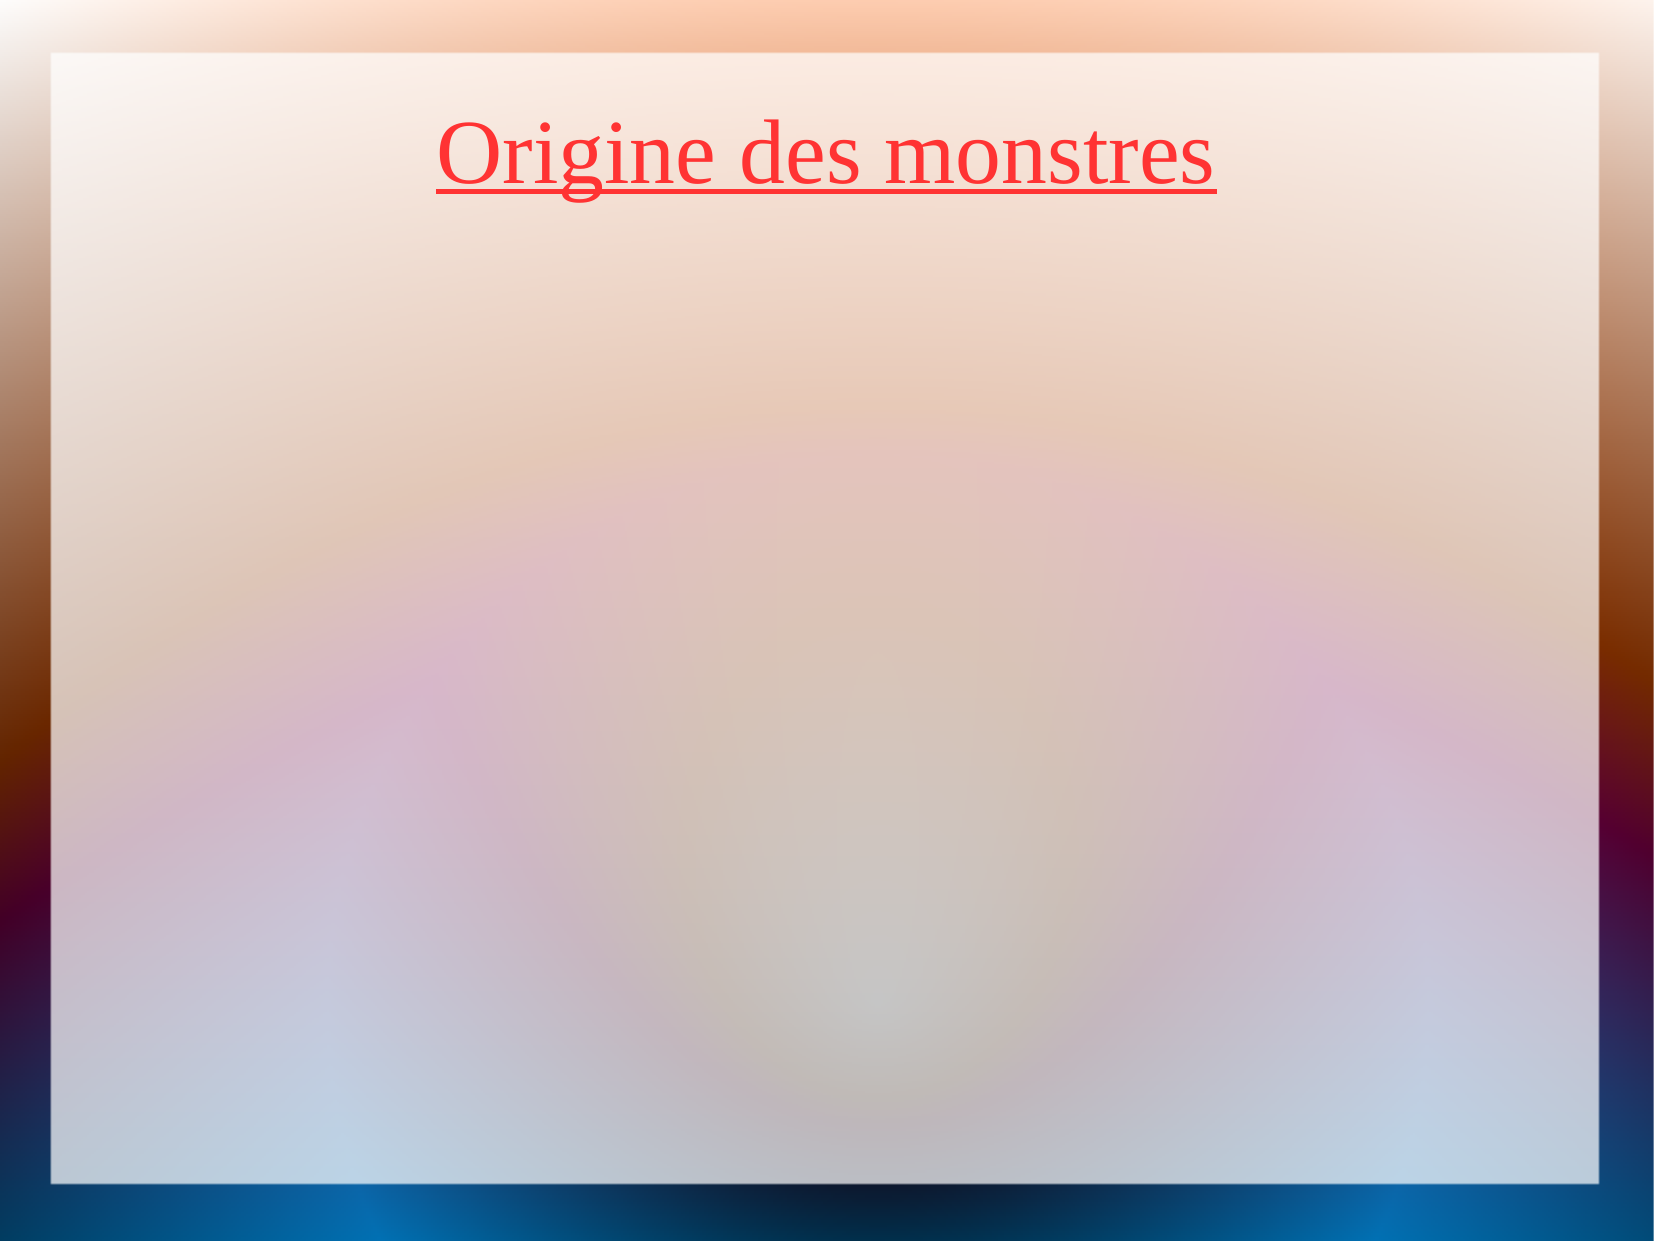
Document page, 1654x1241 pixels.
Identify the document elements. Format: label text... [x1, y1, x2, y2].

title Origine des monstres [82, 49, 1571, 257]
picture [0, 0, 1654, 1241]
